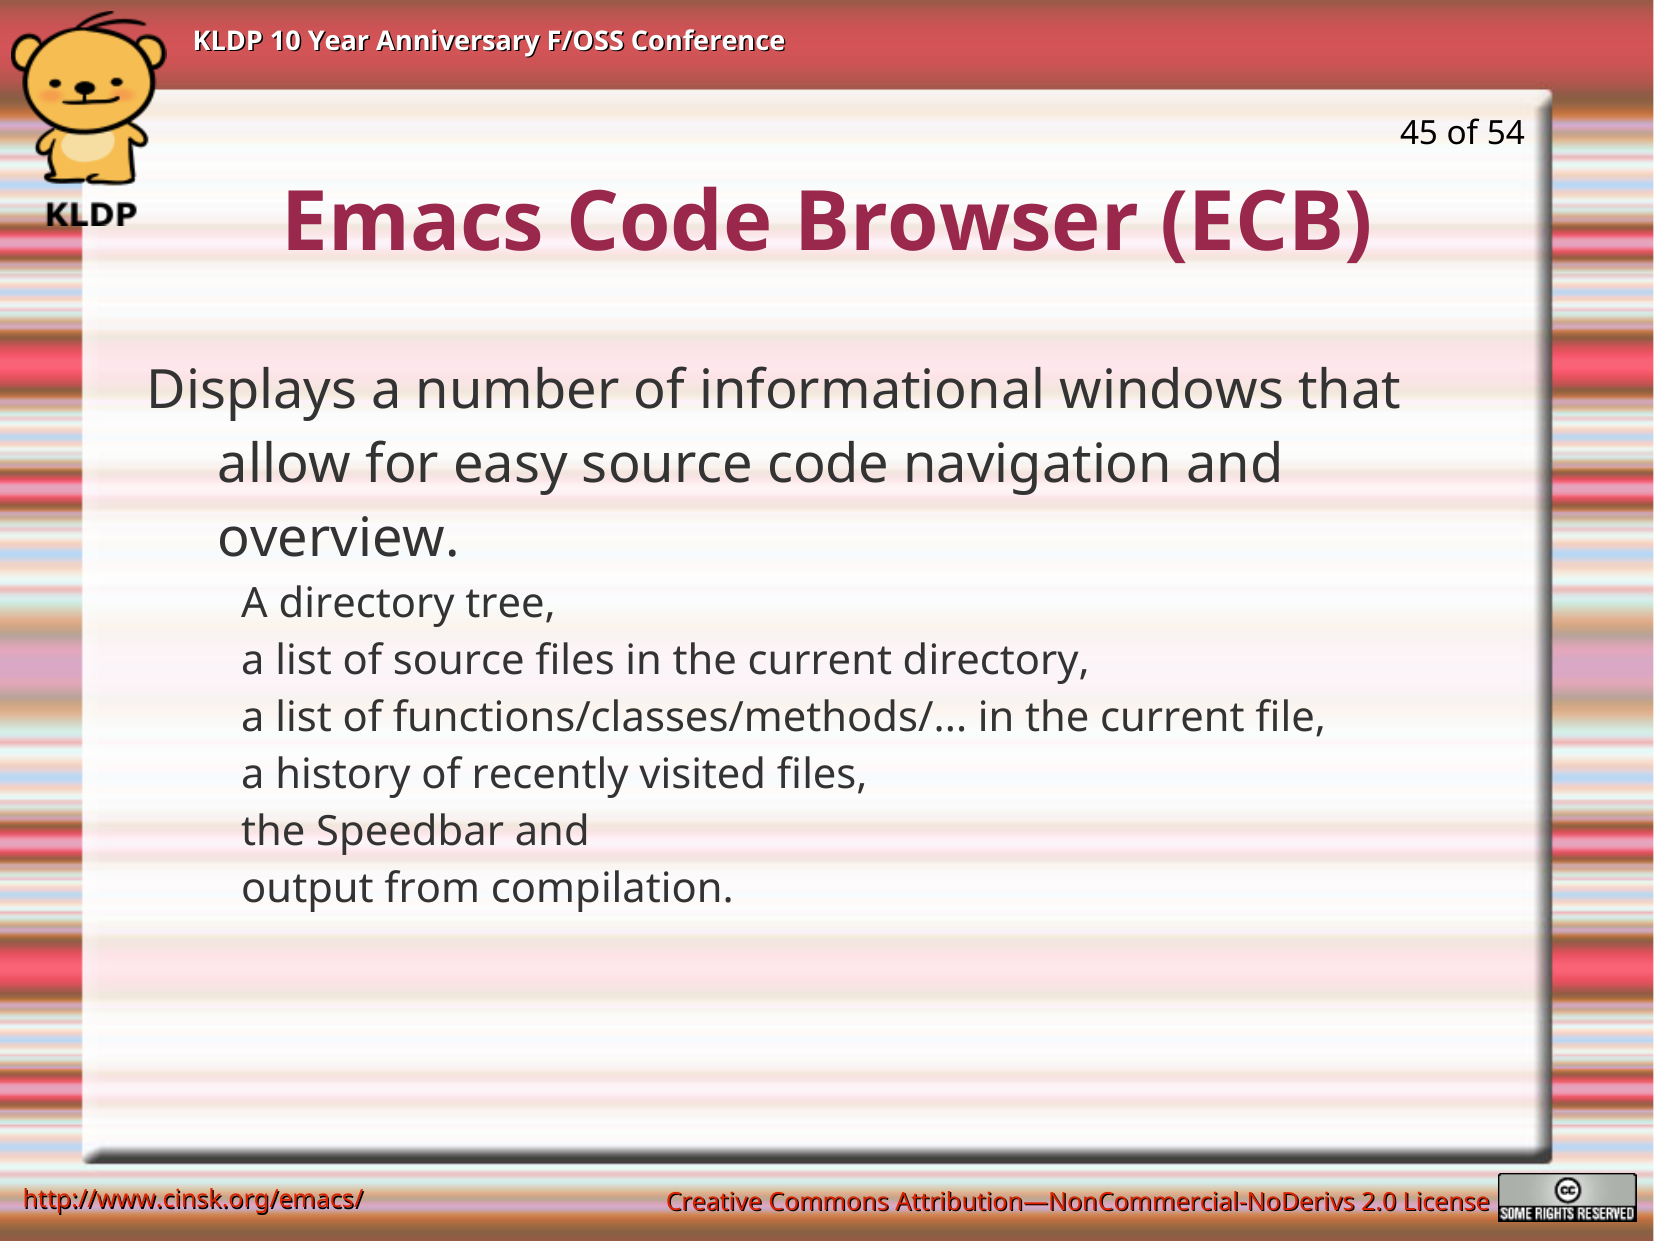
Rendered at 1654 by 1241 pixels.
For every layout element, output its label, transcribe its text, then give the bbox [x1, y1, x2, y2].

list Displays a number of informational windows that allow for easy source code navigation and overview. A directory tree, a list of source files in the current directory, a list of functions/classes/methods/... in the current file, a history of recently visited files, the Speedbar and output from compilation. [134, 350, 1516, 1133]
picture [0, 0, 1654, 1241]
title Emacs Code Browser (ECB) [121, 114, 1534, 322]
